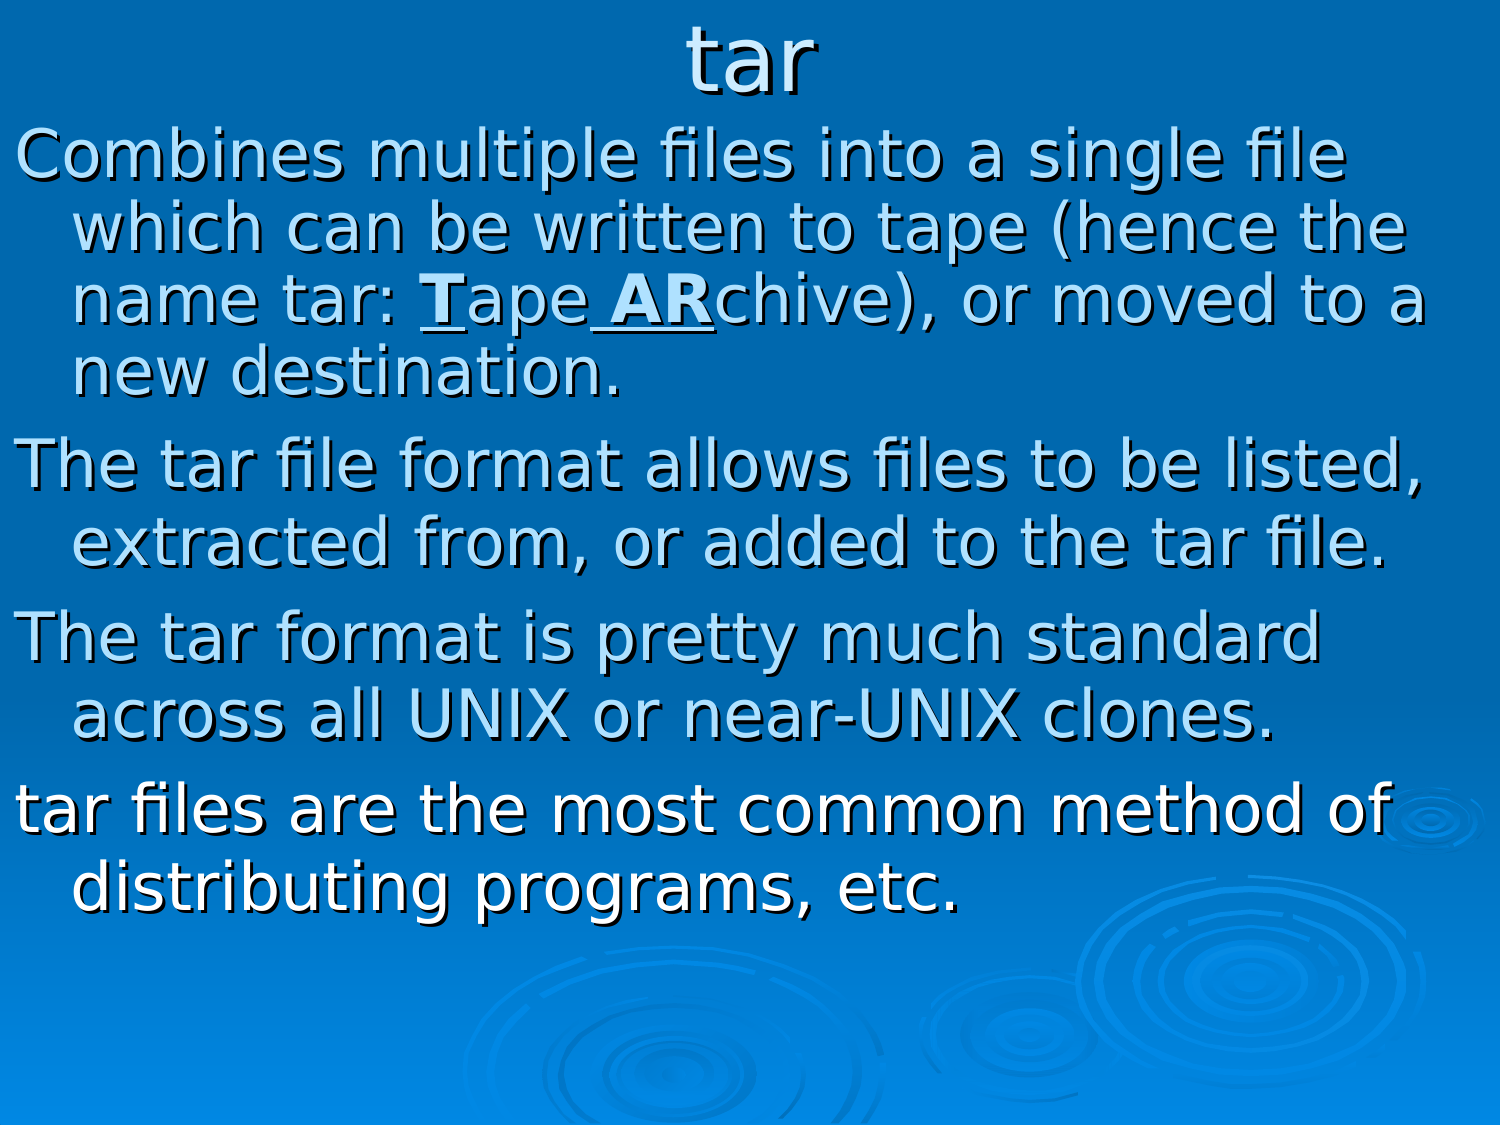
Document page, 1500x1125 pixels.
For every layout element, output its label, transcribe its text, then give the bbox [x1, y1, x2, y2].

list Combines multiple files into a single file which can be written to tape (hence the name tar: Tape ARchive), or moved to a new destination. The tar file format allows files to be listed, extracted from, or added to the tar file. The tar format is pretty much standard across all UNIX or near-UNIX clones. tar files are the most common method of distributing programs, etc. [0, 112, 1500, 1075]
title tar [75, 0, 1426, 112]
